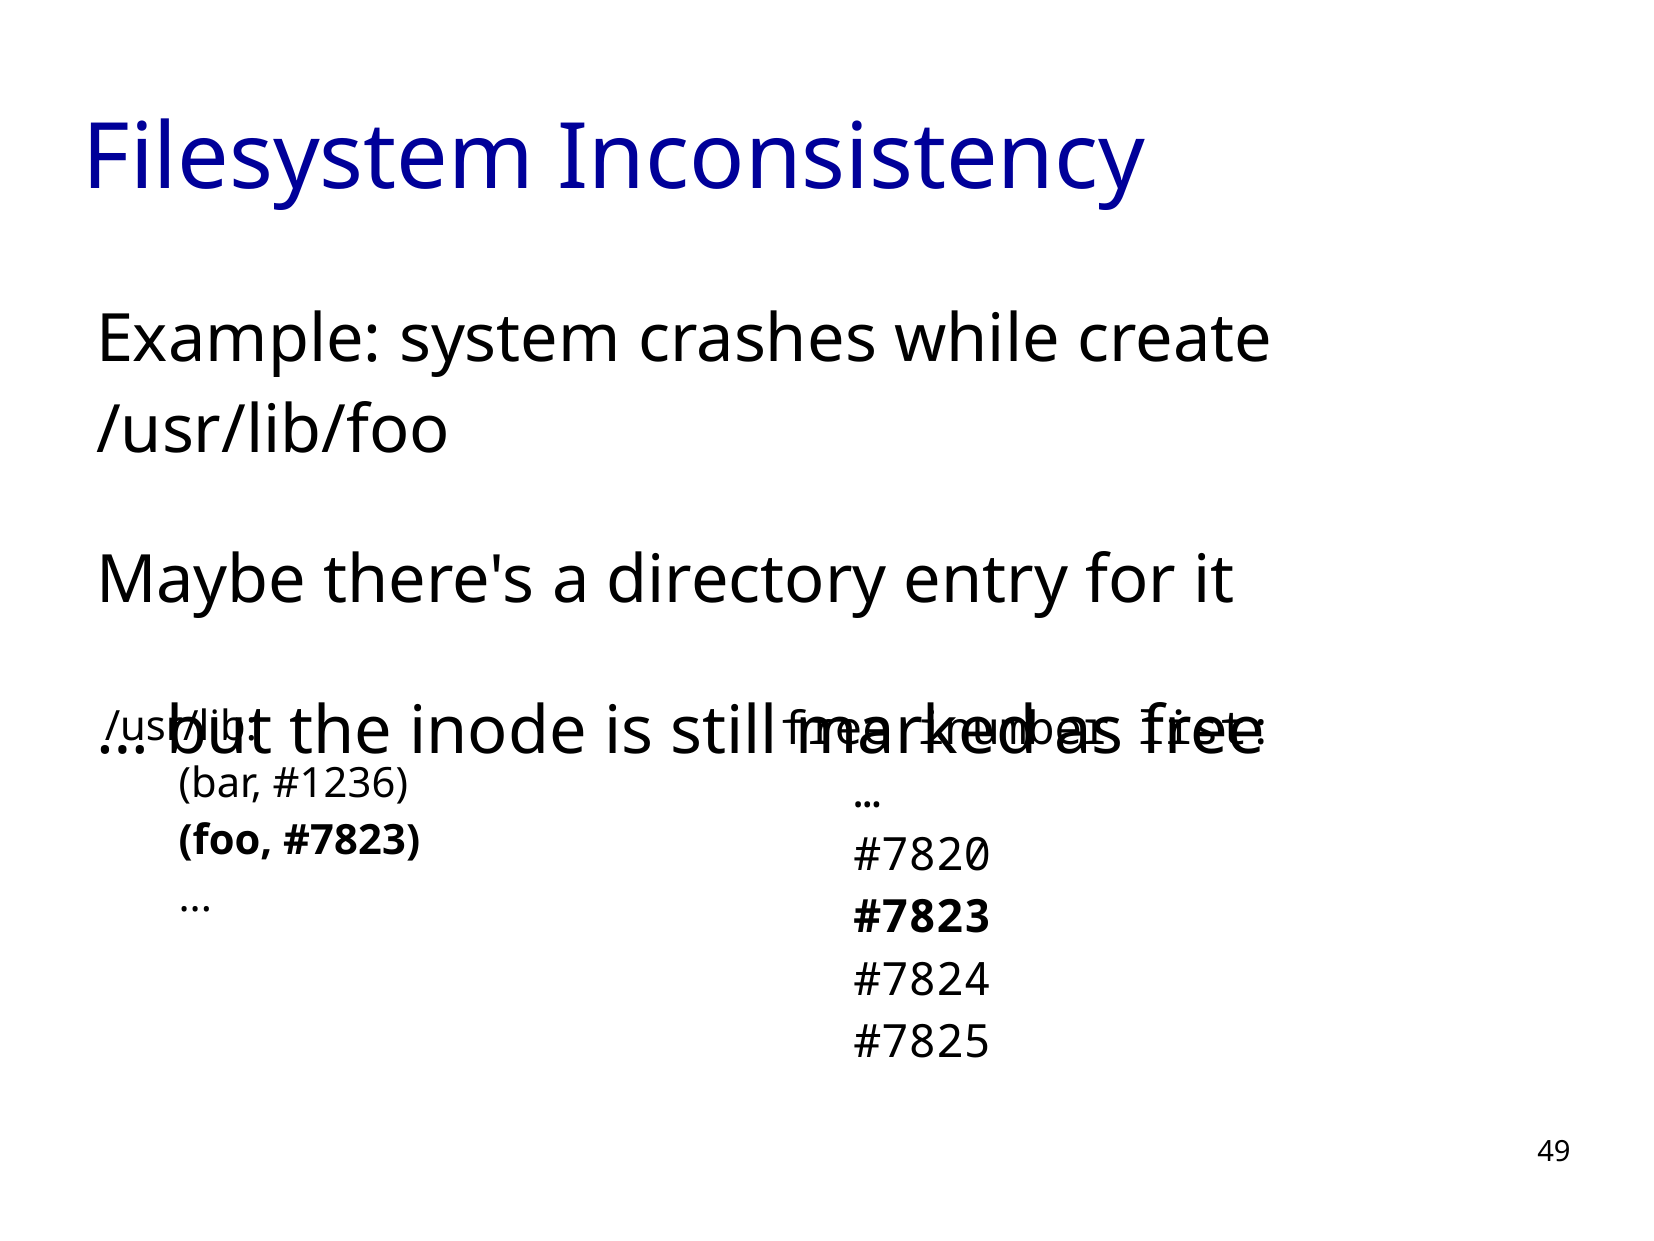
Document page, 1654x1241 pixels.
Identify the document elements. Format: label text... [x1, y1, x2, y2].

title Filesystem Inconsistency [82, 49, 1571, 257]
list Example: system crashes while create /usr/lib/foo Maybe there's a directory entry for it … but the inode is still marked as free [60, 290, 1571, 1096]
text_box free inumber list: … #7820 #7823 #7824 #7825 [765, 688, 1441, 1051]
text_box /usr/lib: (bar, #1236) (foo, #7823) ... [90, 688, 526, 1021]
